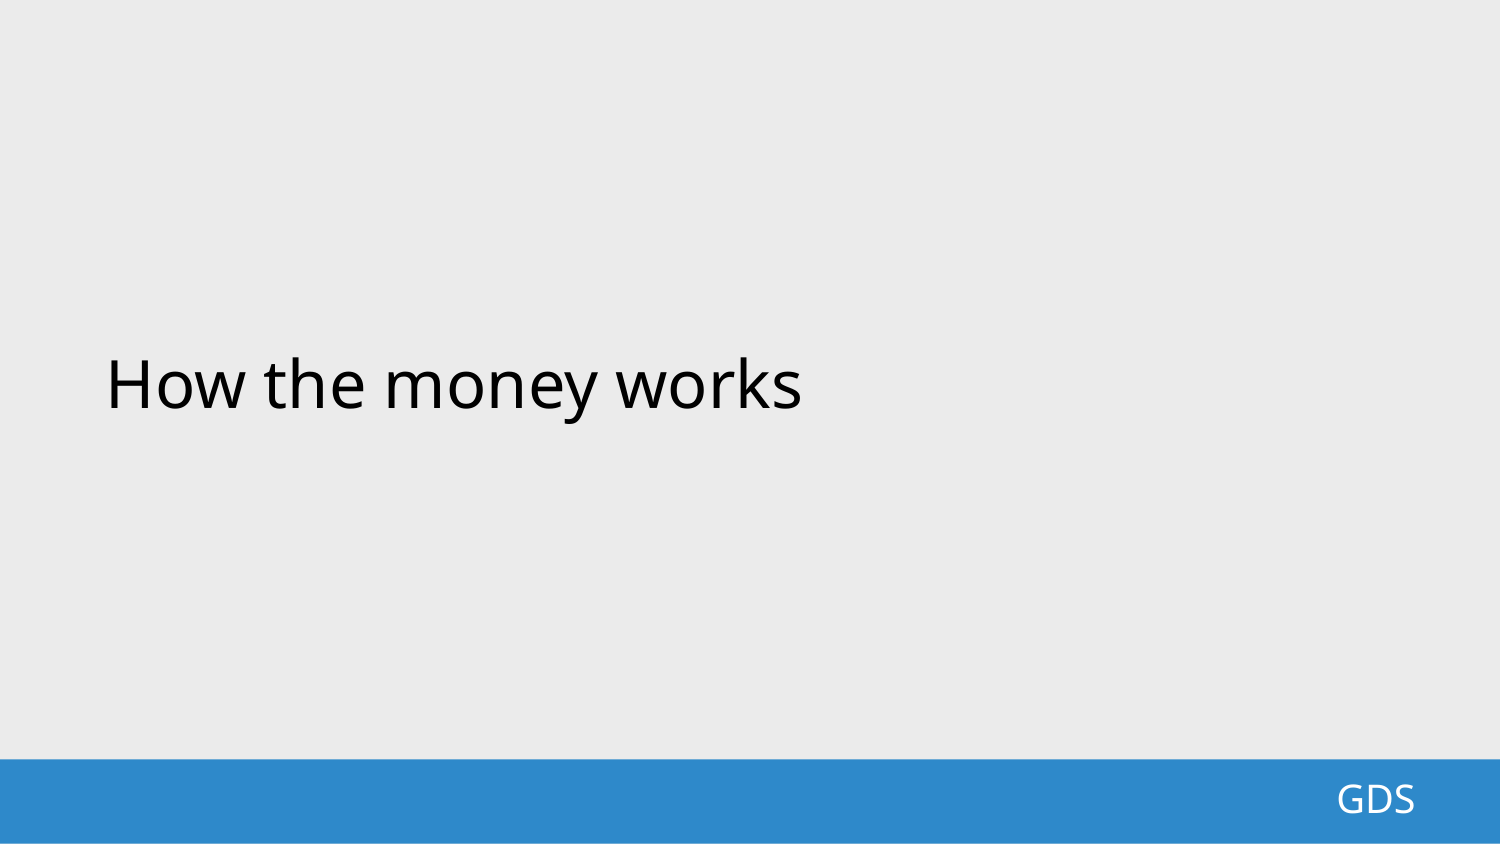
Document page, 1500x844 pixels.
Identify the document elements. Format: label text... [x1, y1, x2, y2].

text_box How the money works [102, 0, 1397, 765]
